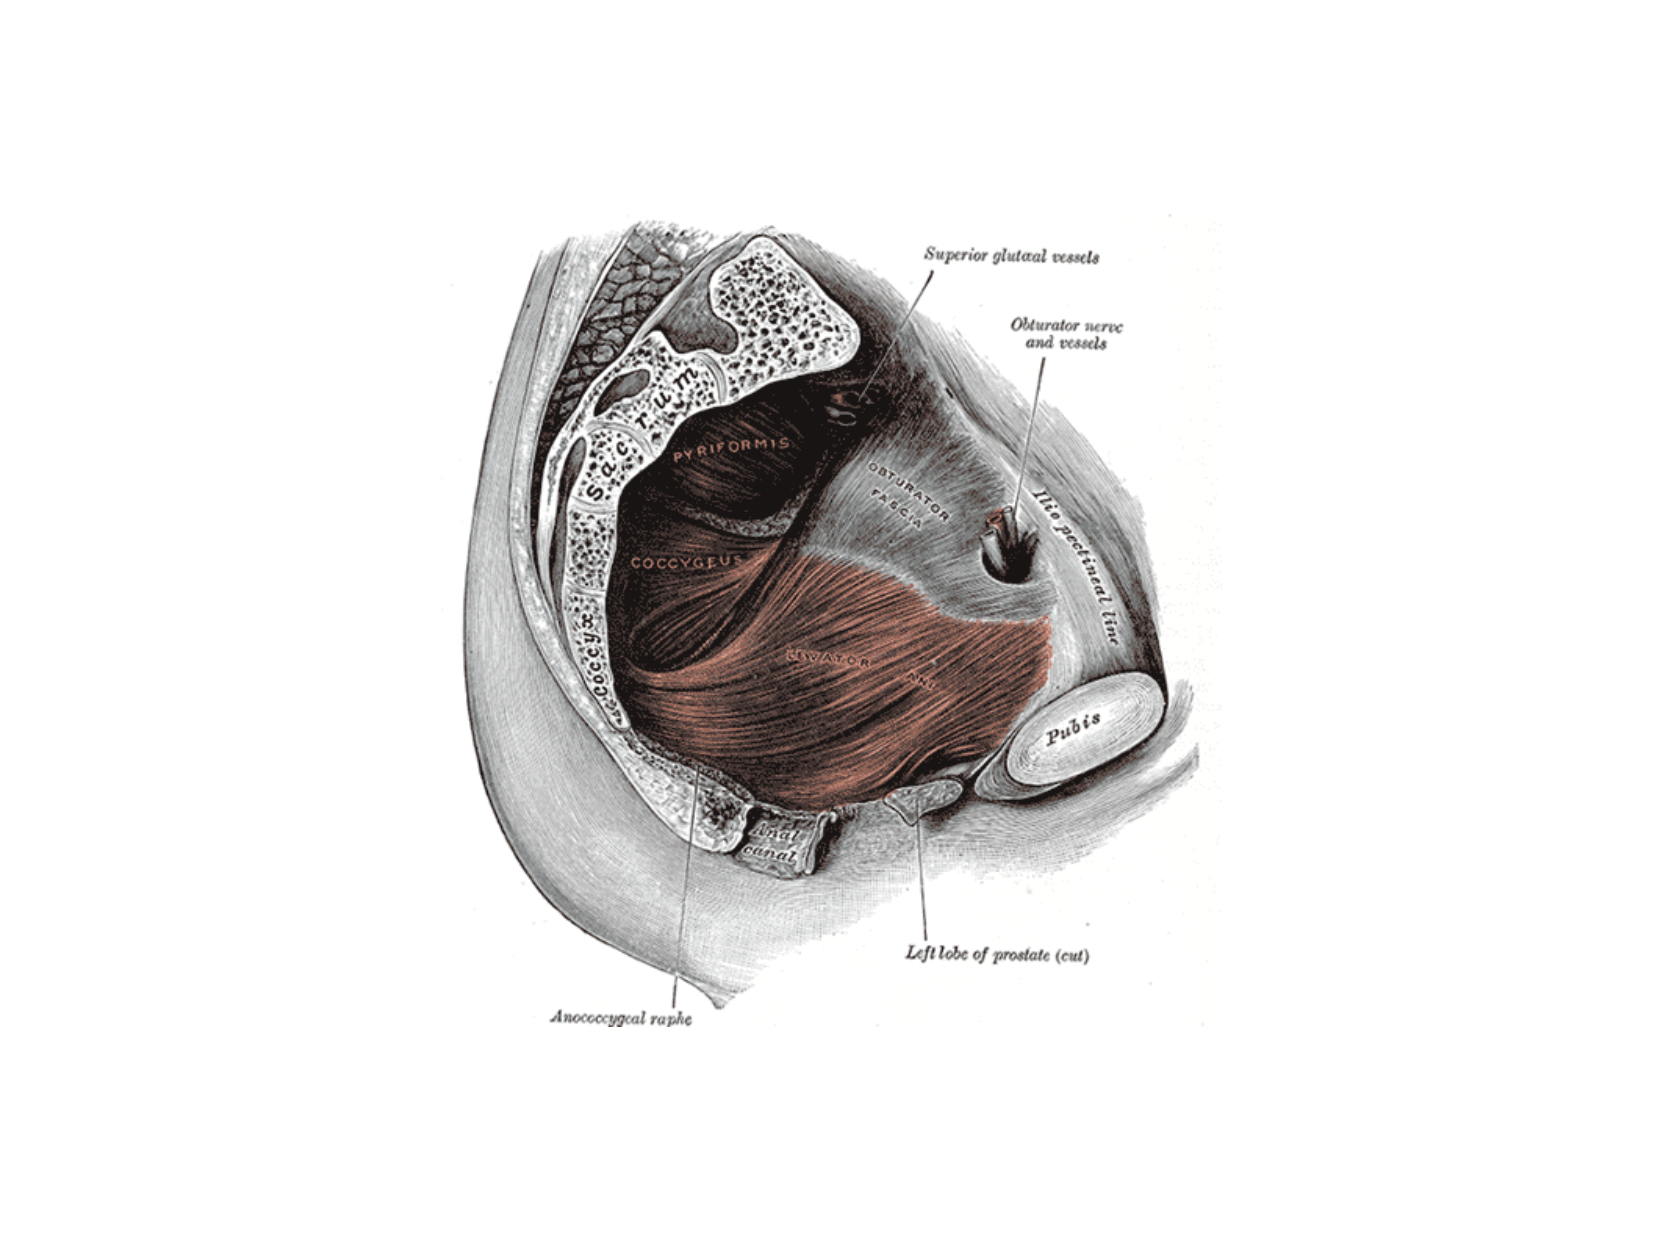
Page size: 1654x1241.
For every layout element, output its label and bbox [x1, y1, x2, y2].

picture [440, 213, 1222, 1027]
